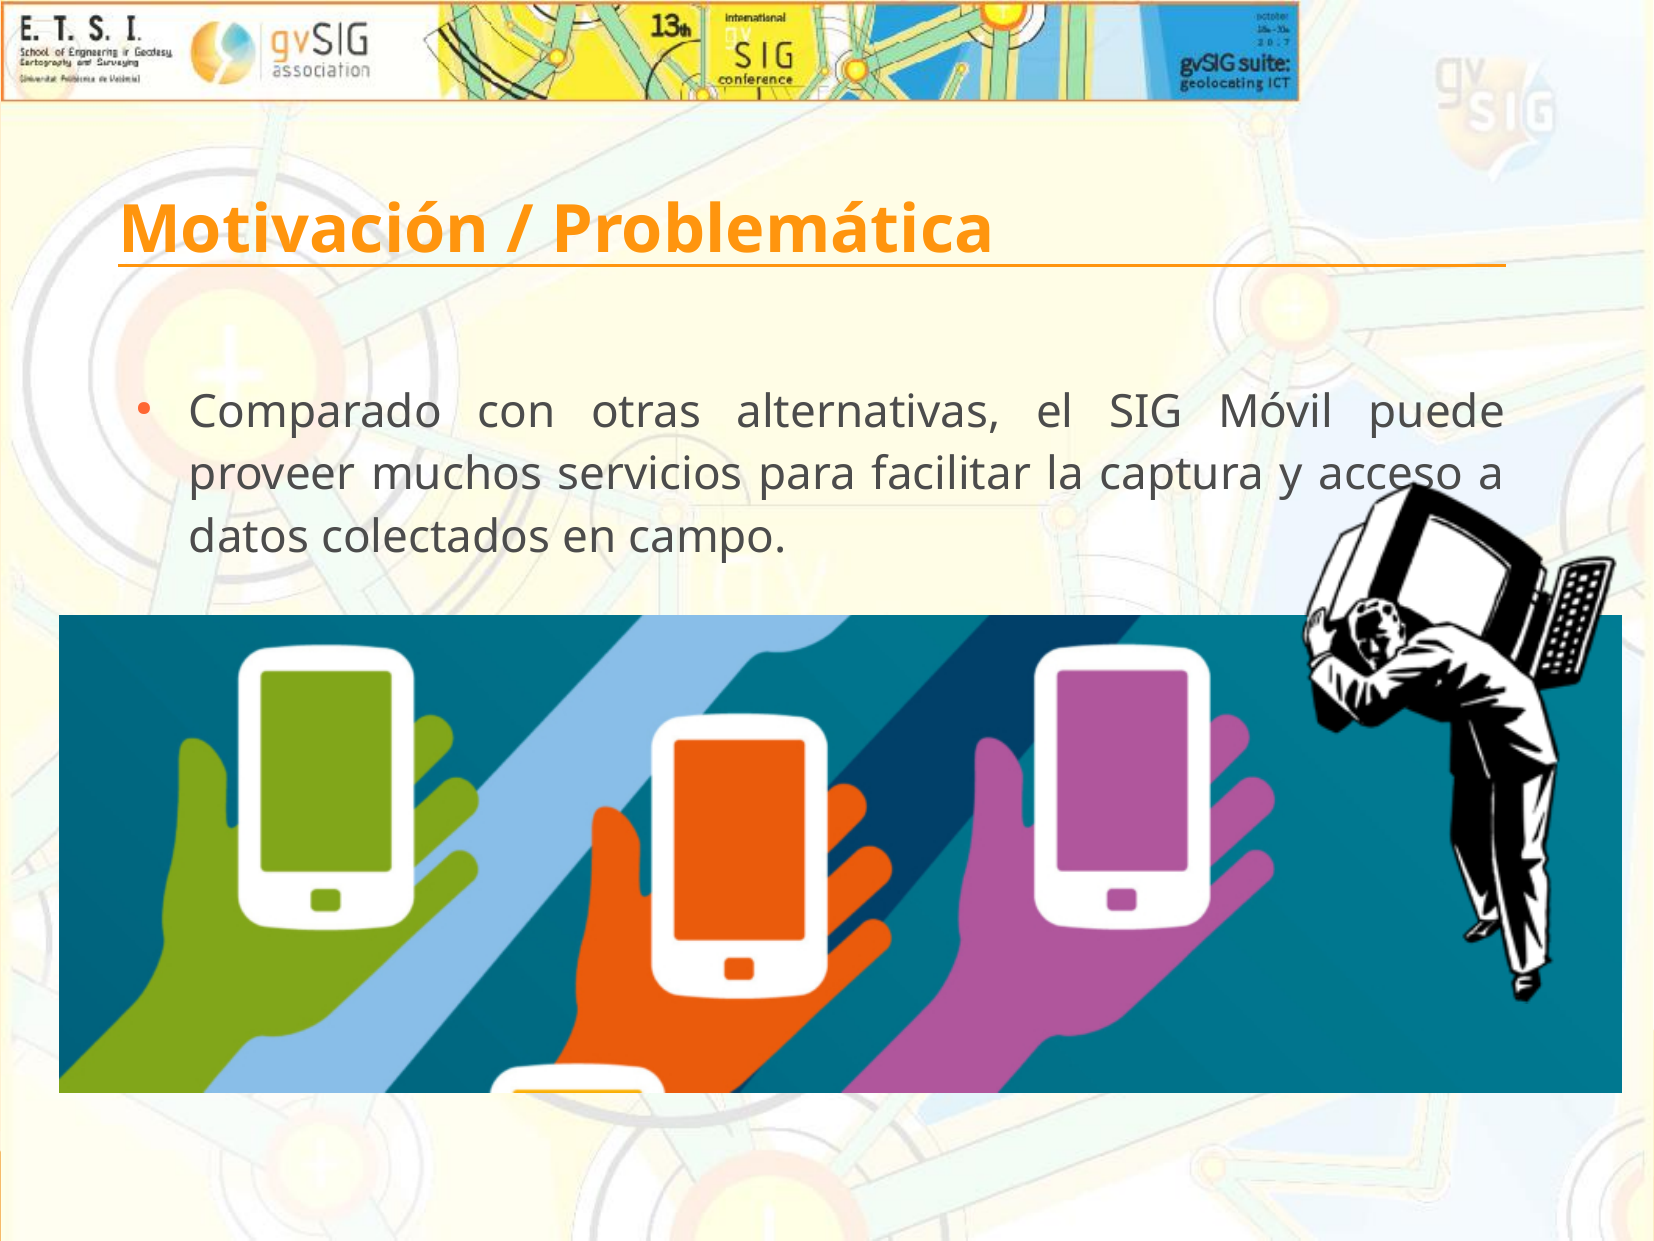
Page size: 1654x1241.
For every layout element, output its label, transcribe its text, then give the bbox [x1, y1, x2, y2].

picture [0, 0, 1654, 1241]
title Motivación / Problemática [118, 177, 1607, 276]
list Comparado con otras alternativas, el SIG Móvil puede proveer muchos servicios para facilitar la captura y acceso a datos colectados en campo. [118, 301, 1506, 615]
